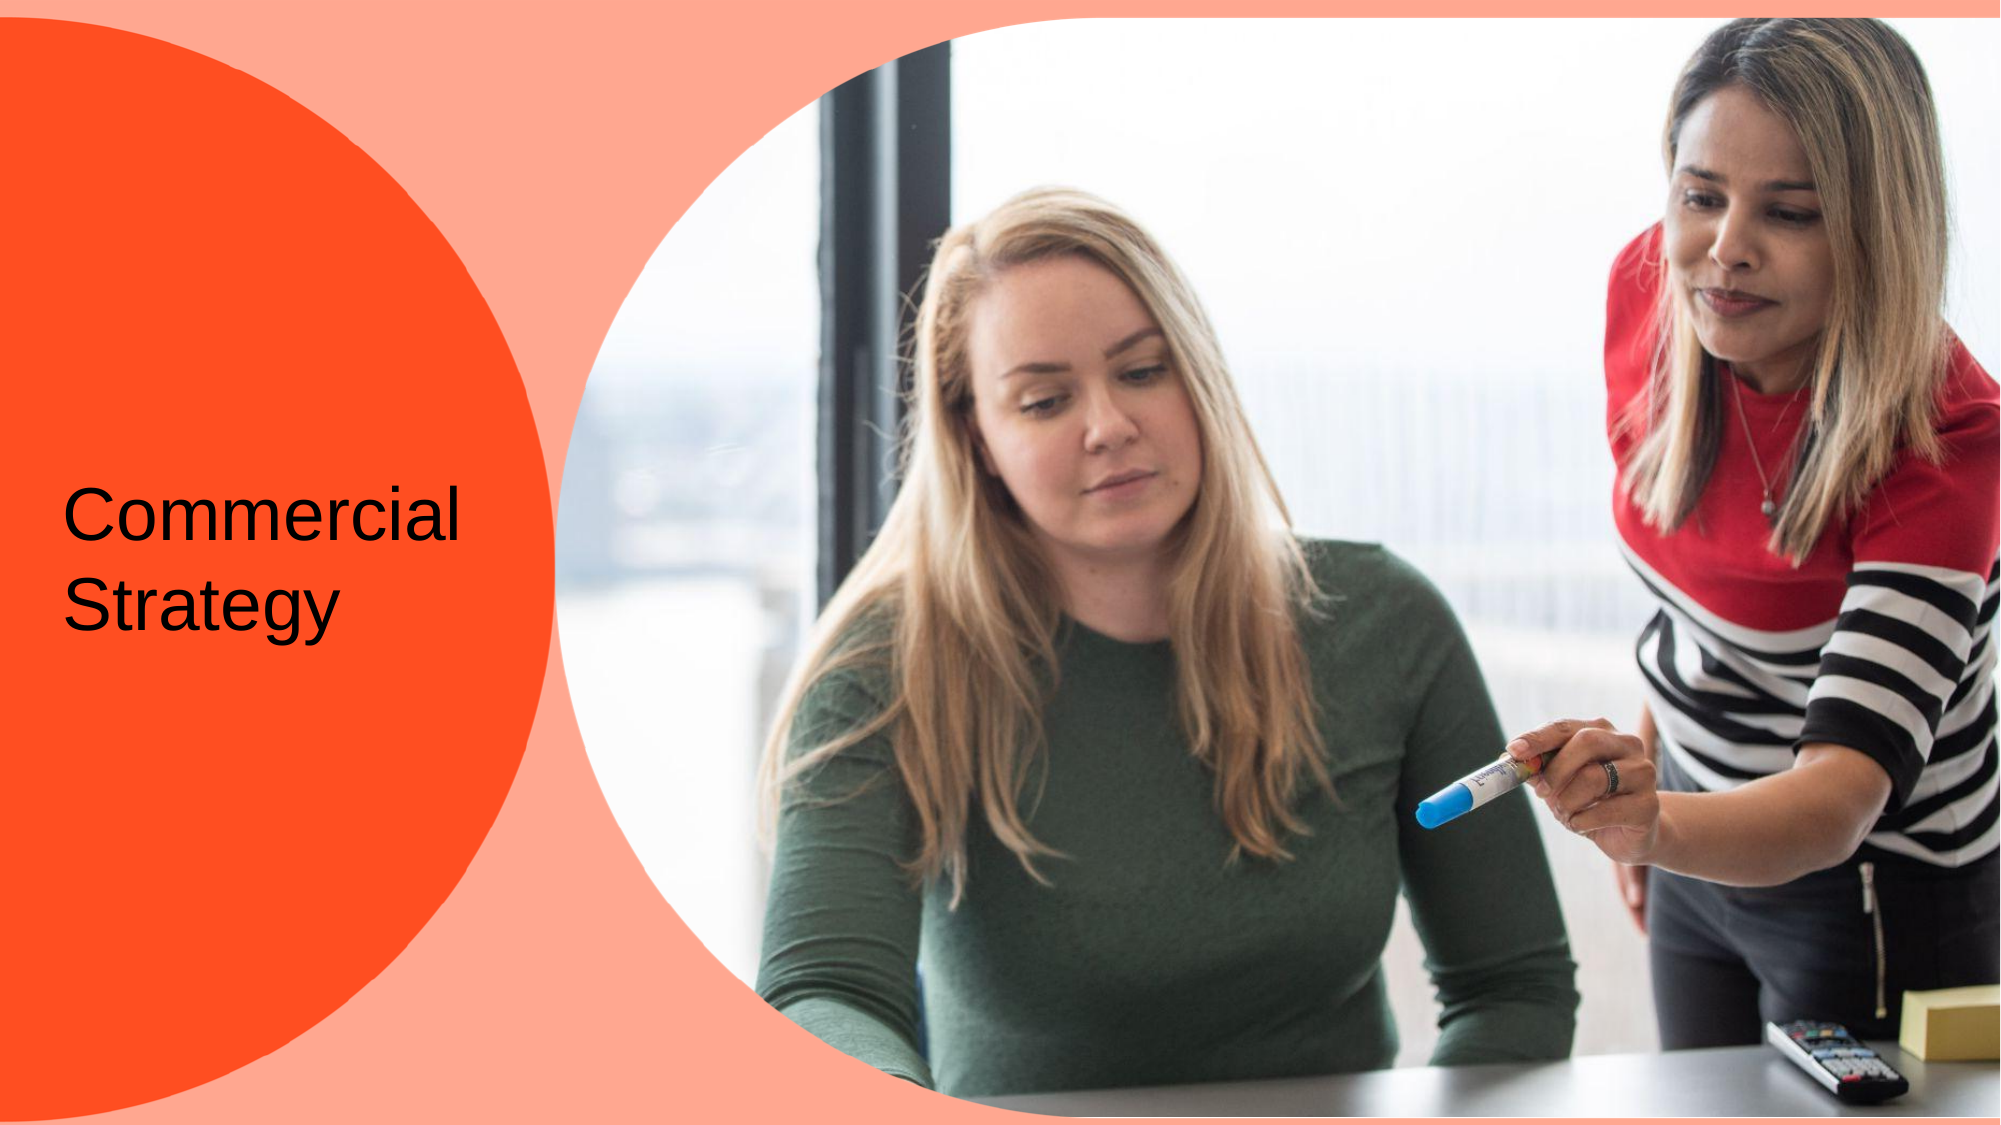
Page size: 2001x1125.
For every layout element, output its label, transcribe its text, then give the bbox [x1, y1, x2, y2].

title Commercial Strategy [42, 405, 532, 706]
